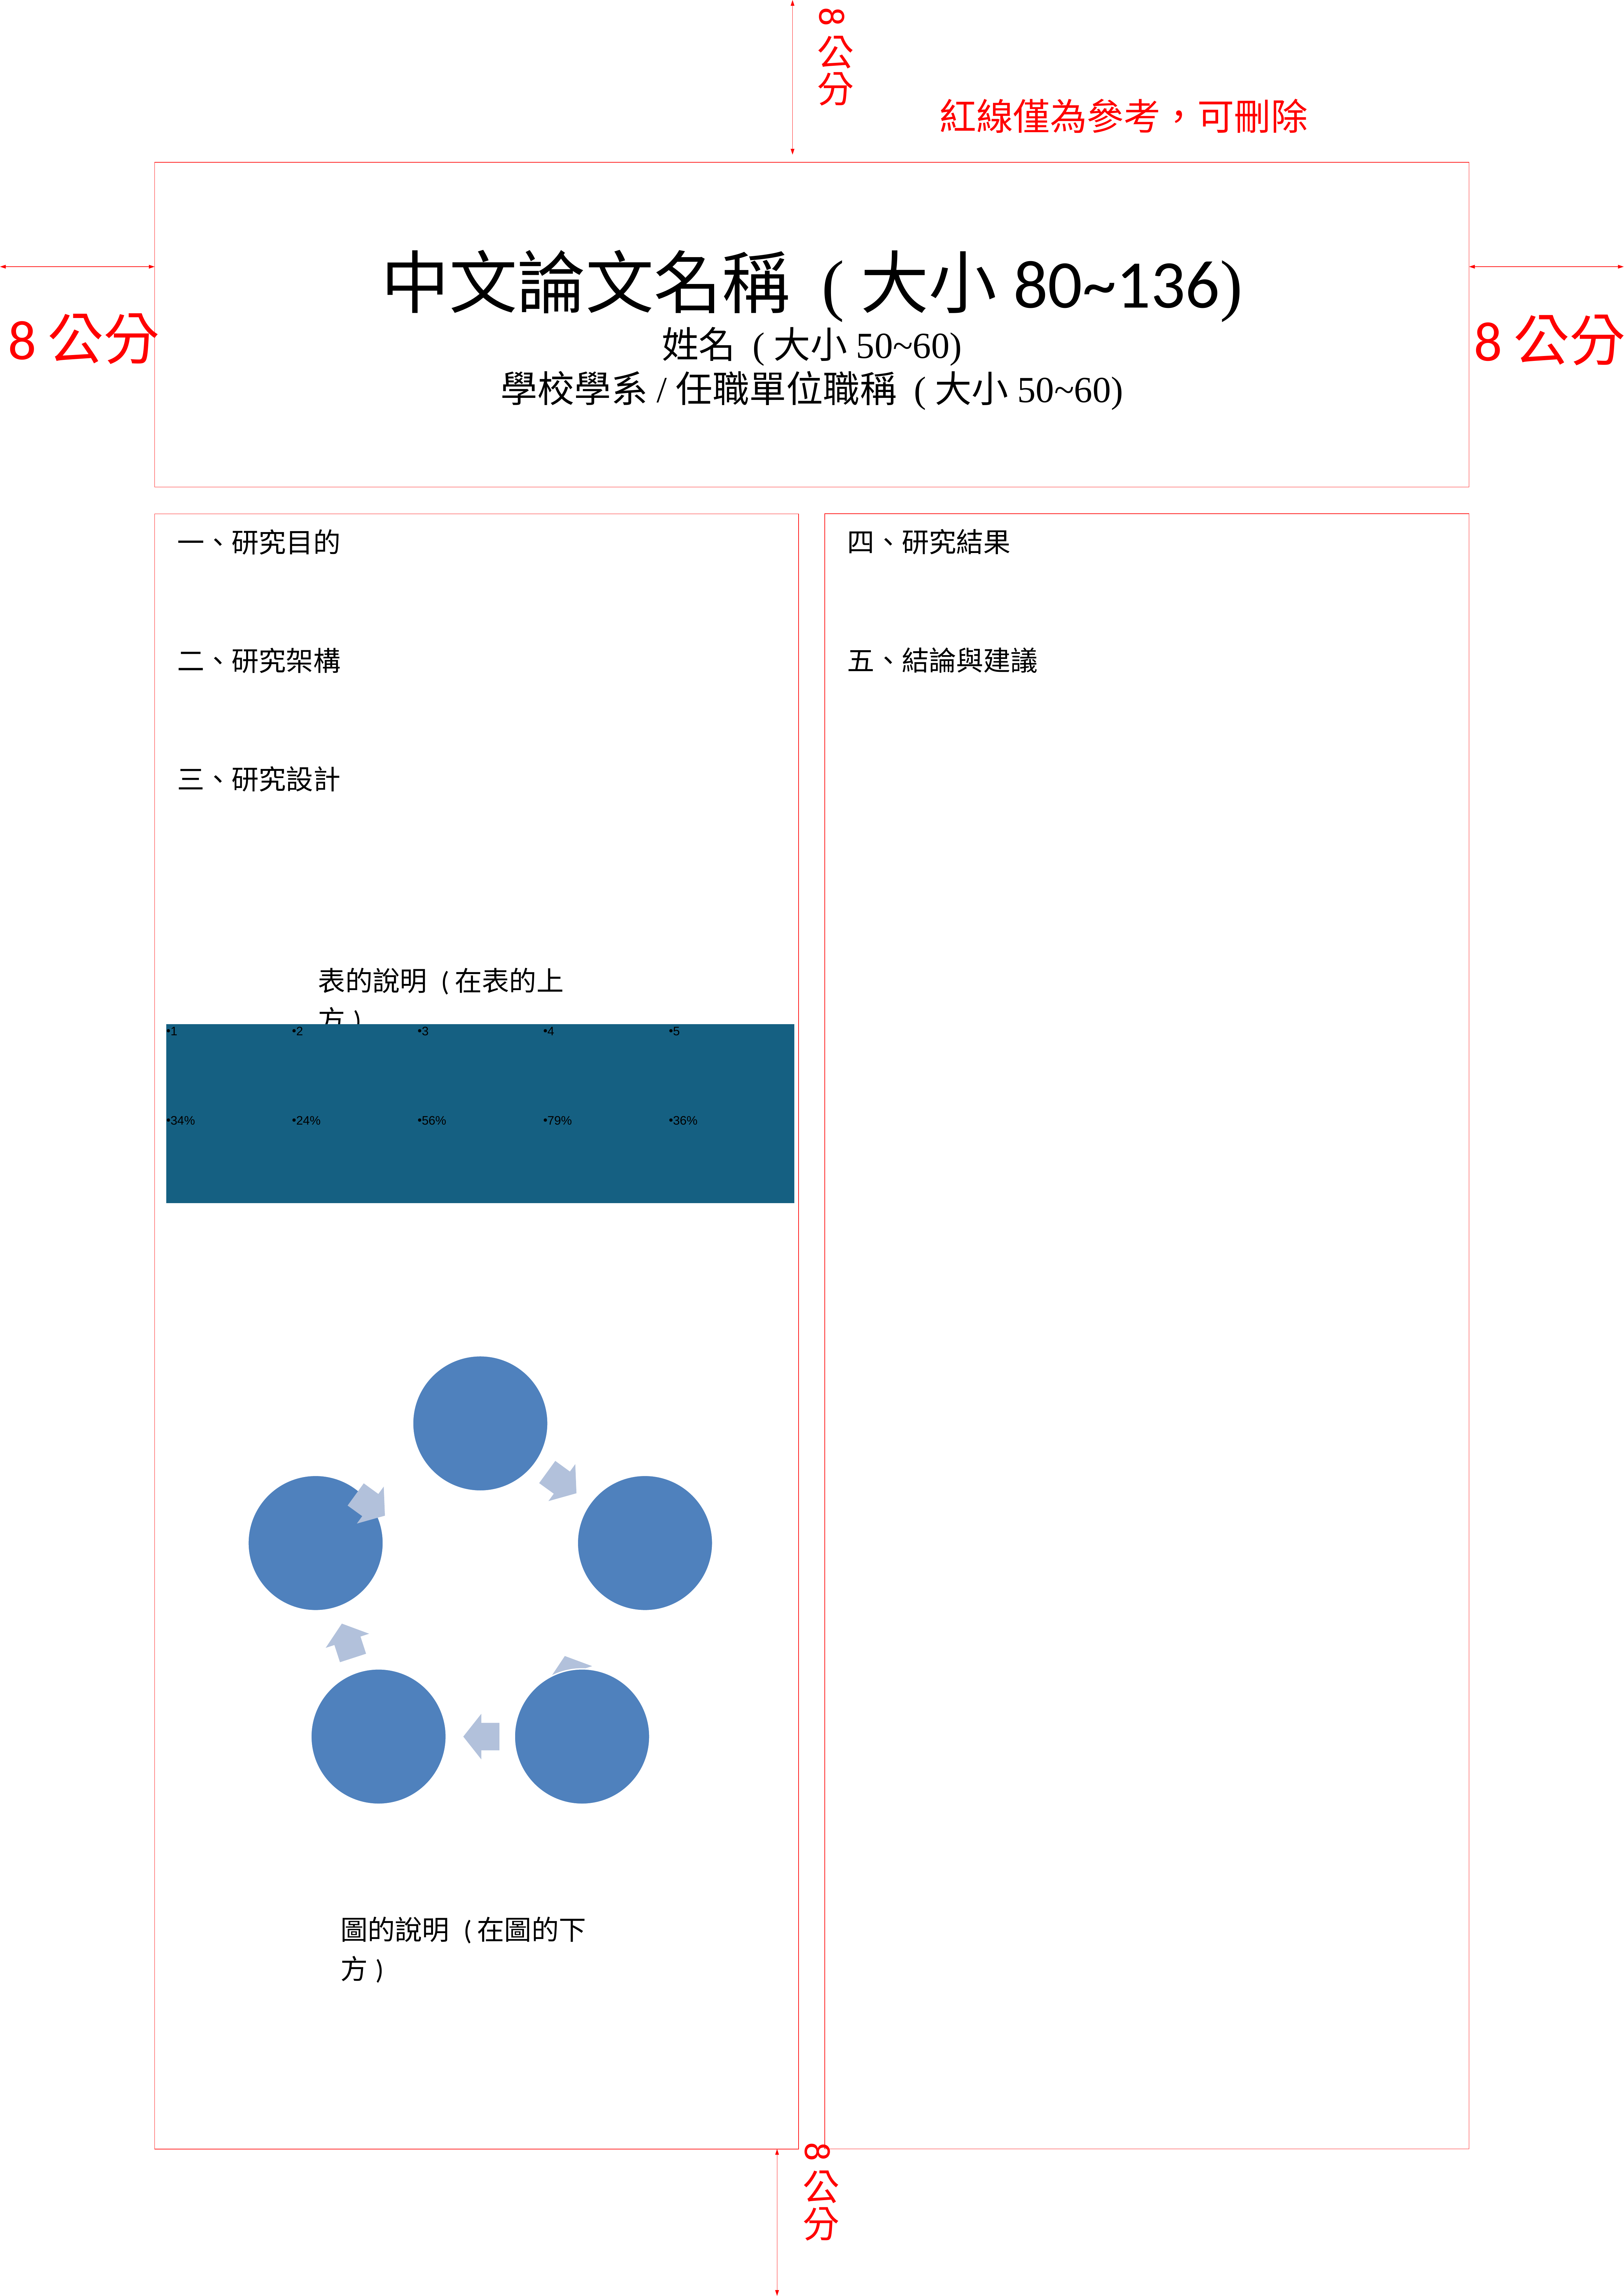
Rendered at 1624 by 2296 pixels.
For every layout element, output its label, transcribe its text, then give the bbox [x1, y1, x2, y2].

table_header 4 [543, 1024, 669, 1113]
list 一、研究目的 二、研究架構 三、研究設計 [154, 514, 799, 2149]
text_box [311, 1669, 446, 1805]
text_box 紅線僅為參考，可刪除 [934, 85, 1330, 135]
table_cell 24% [292, 1113, 418, 1203]
text_box [514, 1656, 650, 1805]
text_box 表的說明 (在表的上方) [313, 957, 596, 1024]
text_box [412, 1356, 548, 1491]
title 中文論文名稱 (大小80~136) 姓名 (大小50~60) 學校學系/任職單位職稱 (大小50~60) [154, 162, 1469, 487]
text_box 8公分 [802, 2, 865, 161]
text_box [326, 1624, 369, 1663]
text_box 8公分 [787, 2137, 850, 2296]
text_box [577, 1475, 713, 1611]
text_box 8公分 [1469, 294, 1624, 379]
table_cell 34% [166, 1113, 292, 1203]
text_box 8公分 [3, 292, 167, 365]
list 四、研究結果 五、結論與建議 [825, 513, 1469, 2149]
table_cell 36% [669, 1113, 794, 1203]
table_header 3 [418, 1024, 543, 1113]
table_cell 79% [543, 1113, 669, 1203]
table_cell 56% [418, 1113, 543, 1203]
text_box [248, 1475, 385, 1611]
table_header 2 [292, 1024, 418, 1113]
table_header 1 [166, 1024, 292, 1113]
text_box 圖的說明 (在圖的下方) [335, 1906, 618, 2009]
table_header 5 [669, 1024, 794, 1113]
text_box [463, 1714, 499, 1760]
text_box [539, 1461, 577, 1501]
